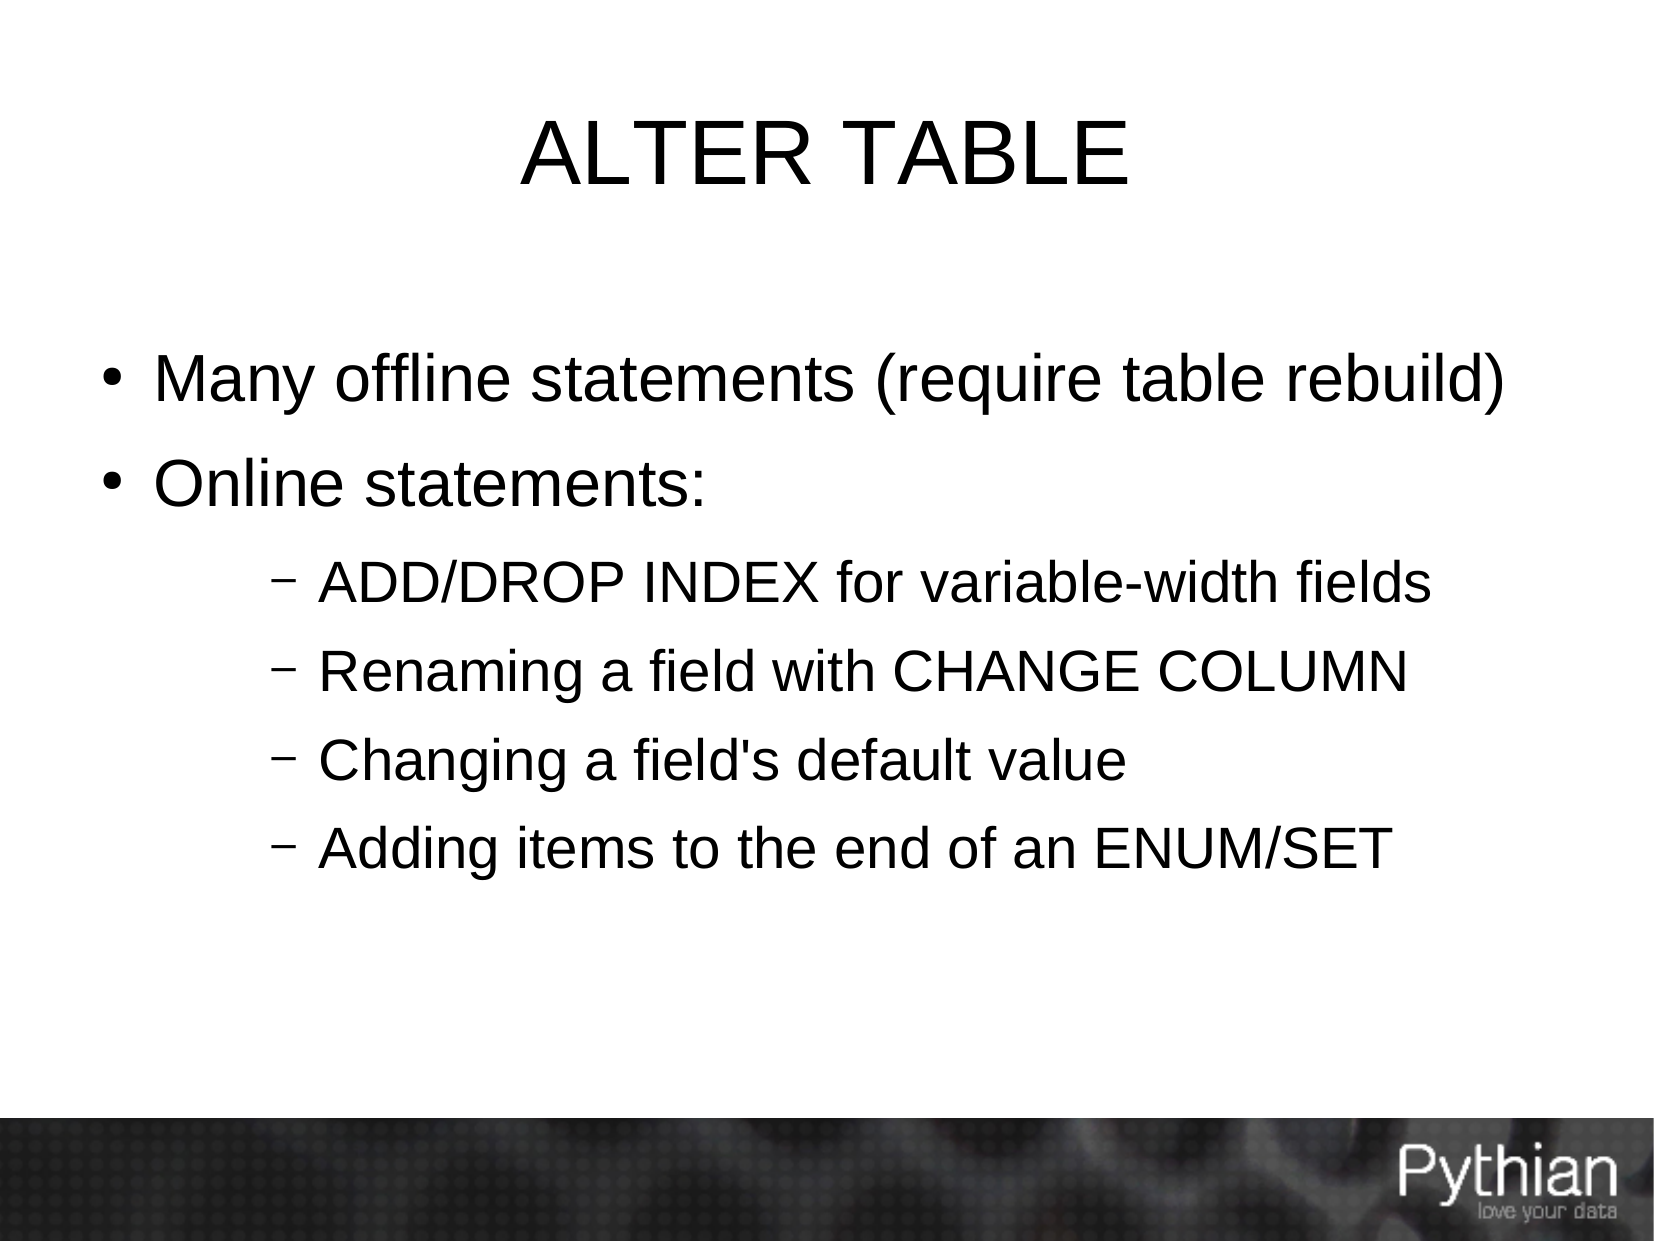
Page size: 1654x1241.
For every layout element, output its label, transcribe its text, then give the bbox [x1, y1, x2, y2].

list Many offline statements (require table rebuild) Online statements: ADD/DROP INDEX for variable-width fields Renaming a field with CHANGE COLUMN Changing a field's default value Adding items to the end of an ENUM/SET [82, 237, 1571, 1041]
picture [0, 1118, 1654, 1241]
title ALTER TABLE [82, 49, 1571, 237]
